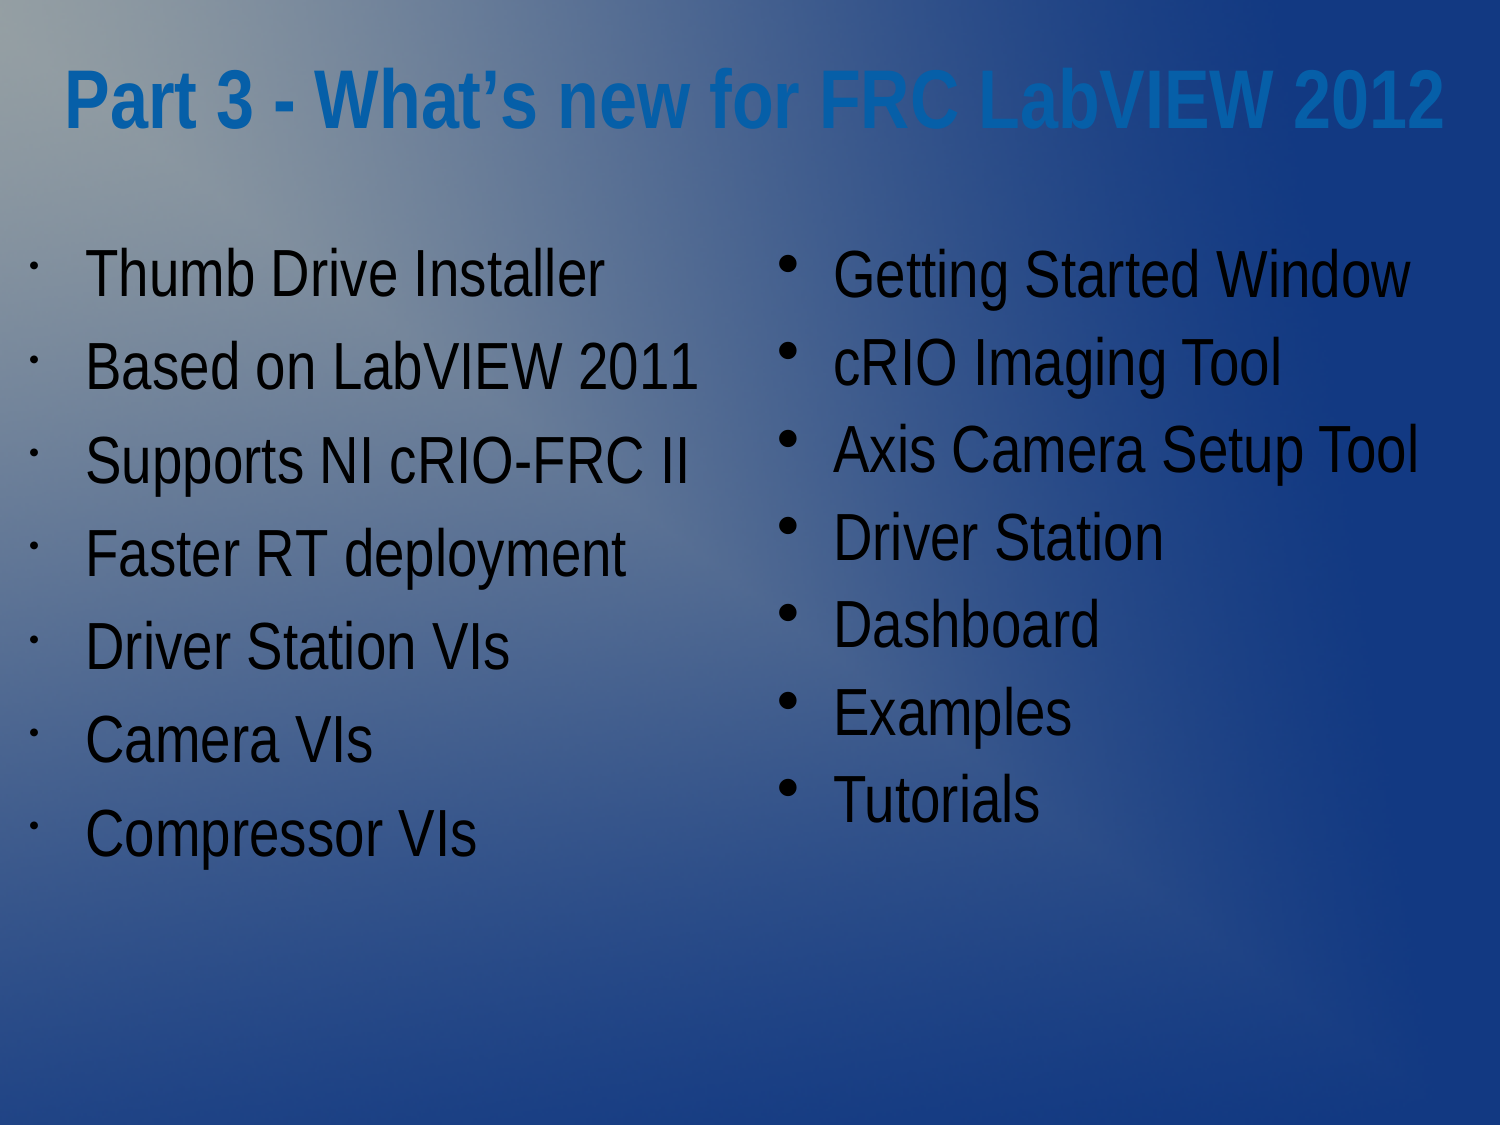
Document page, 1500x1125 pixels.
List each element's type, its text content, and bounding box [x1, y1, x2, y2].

text_box Getting Started Window cRIO Imaging Tool Axis Camera Setup Tool Driver Station Dashboard Examples Tutorials [761, 223, 1500, 912]
list Thumb Drive Installer Based on LabVIEW 2011 Supports NI cRIO-FRC II Faster RT deployment Driver Station VIs Camera VIs Compressor VIs [14, 222, 748, 910]
title Part 3 - What’s new for FRC LabVIEW 2012 [50, 37, 1500, 225]
picture [0, 0, 1500, 1125]
